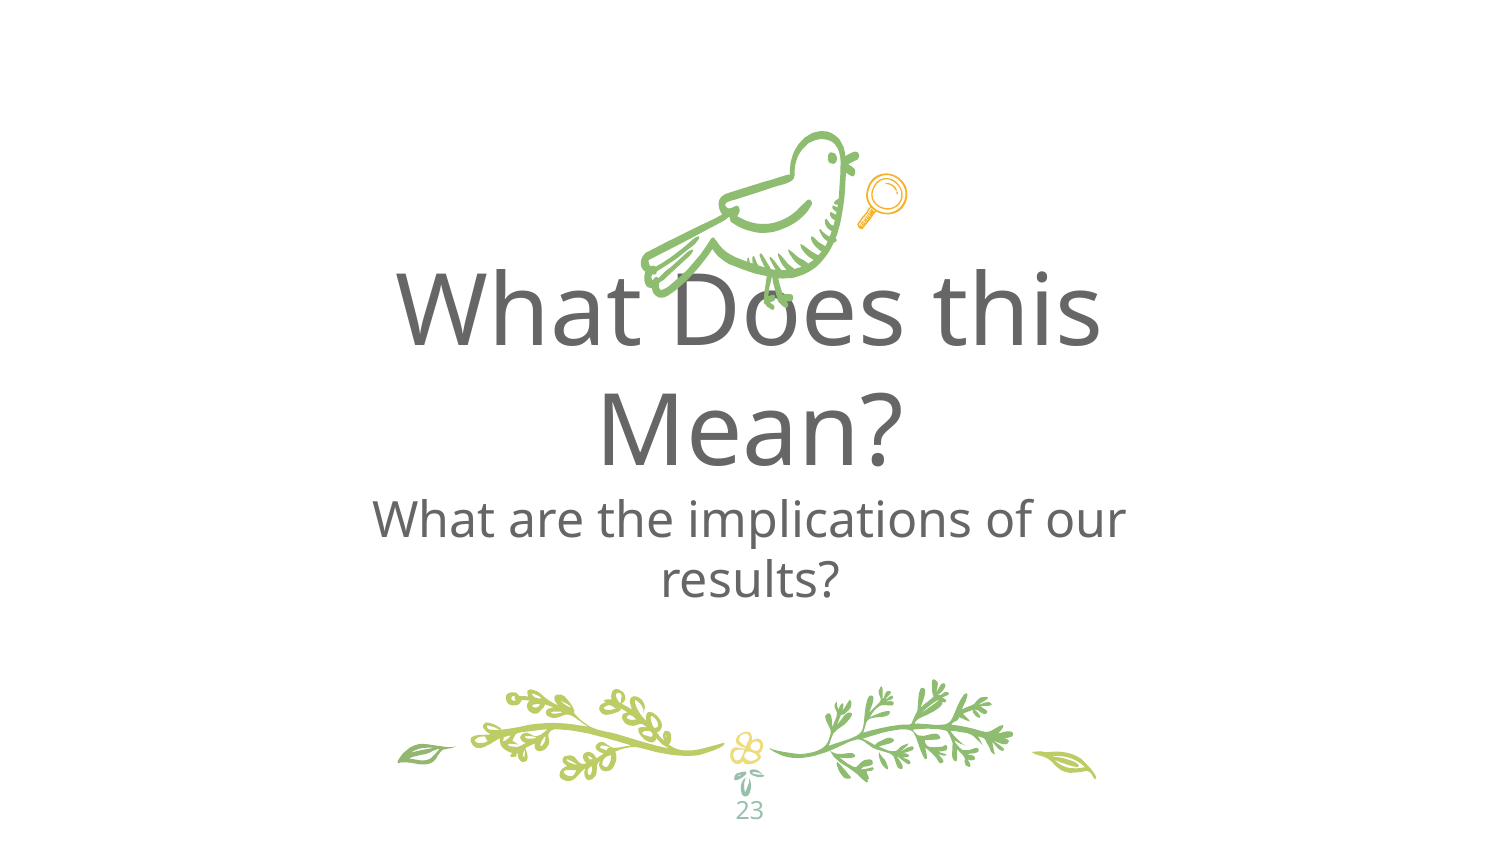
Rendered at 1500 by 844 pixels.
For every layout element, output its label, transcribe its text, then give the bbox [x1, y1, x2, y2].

text_box [857, 173, 908, 230]
slide_number <number> [705, 779, 795, 844]
subtitle What are the implications of our results? [301, 472, 1199, 601]
text_box [640, 131, 860, 310]
title What Does this Mean? [301, 309, 1199, 472]
